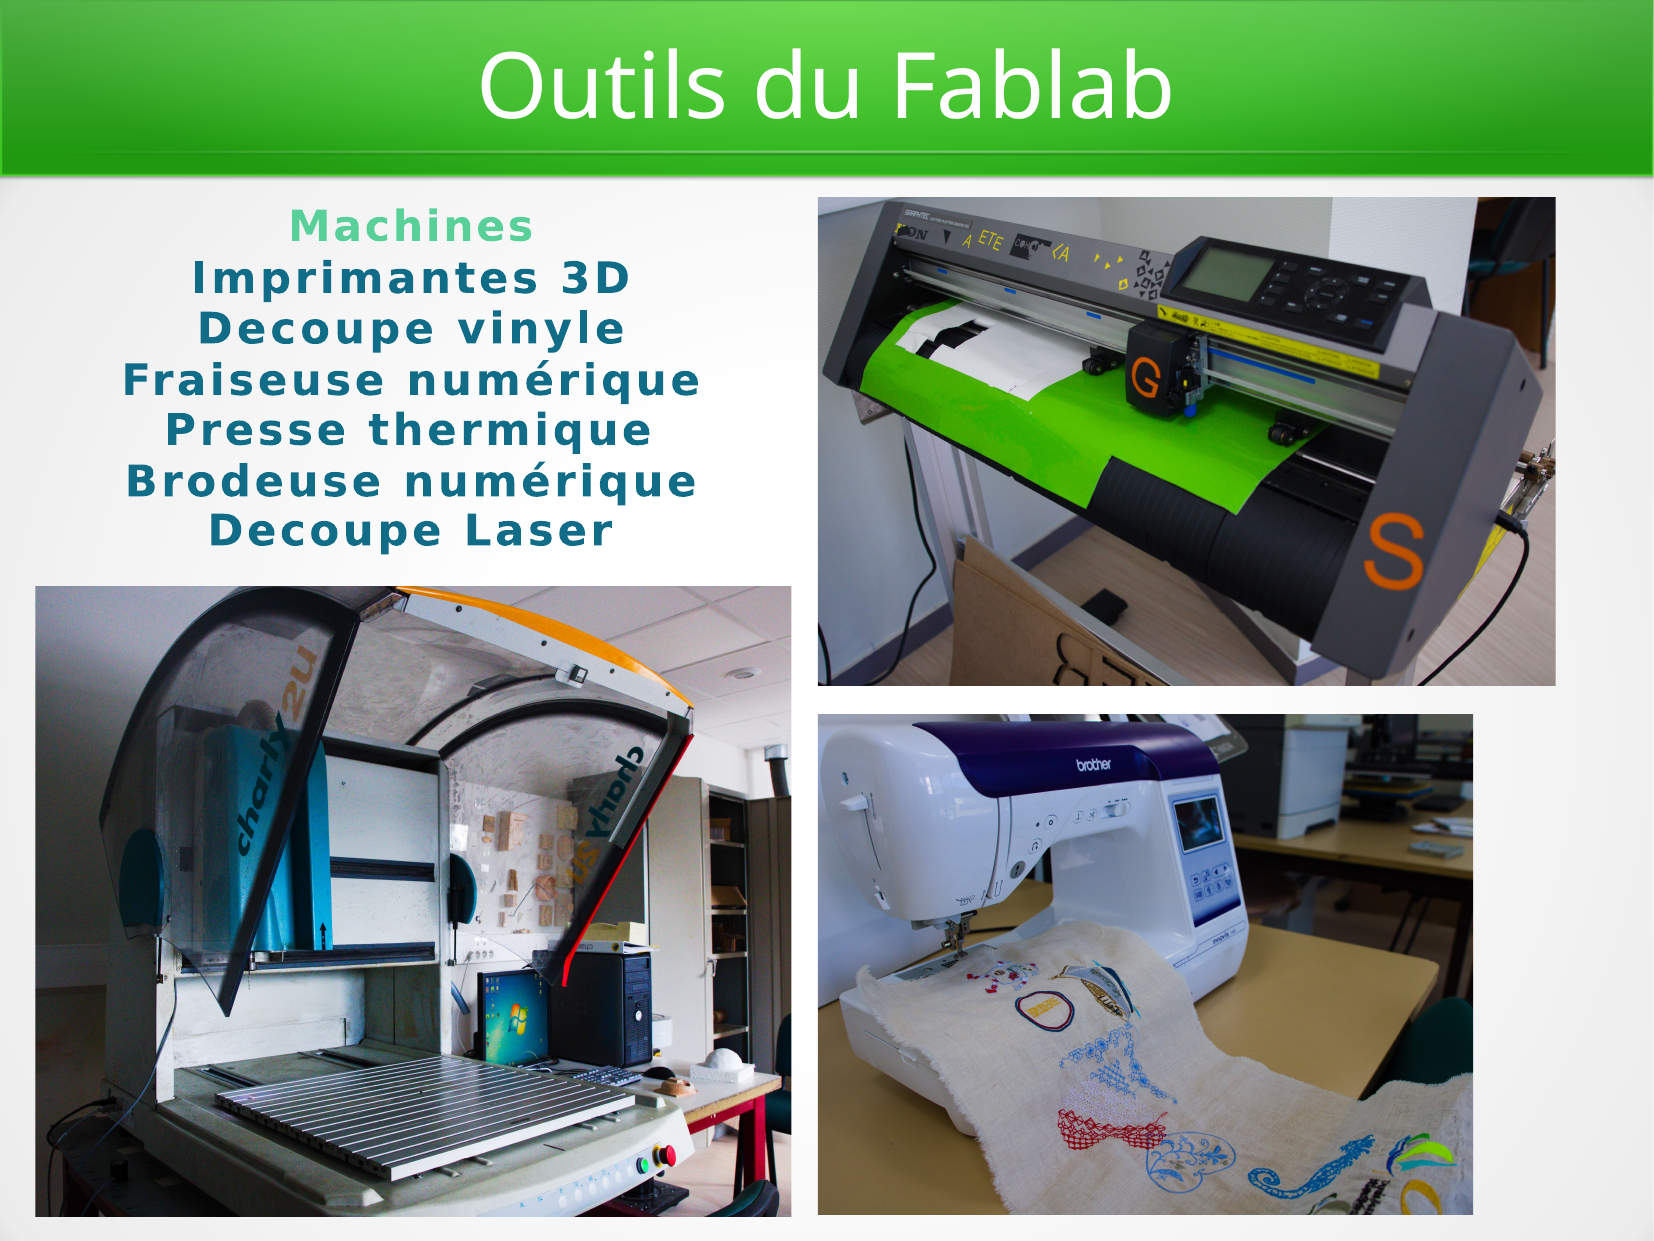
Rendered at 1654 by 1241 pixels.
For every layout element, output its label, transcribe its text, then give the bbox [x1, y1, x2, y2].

title Outils du Fablab [82, 11, 1571, 154]
picture [0, 0, 1654, 1241]
